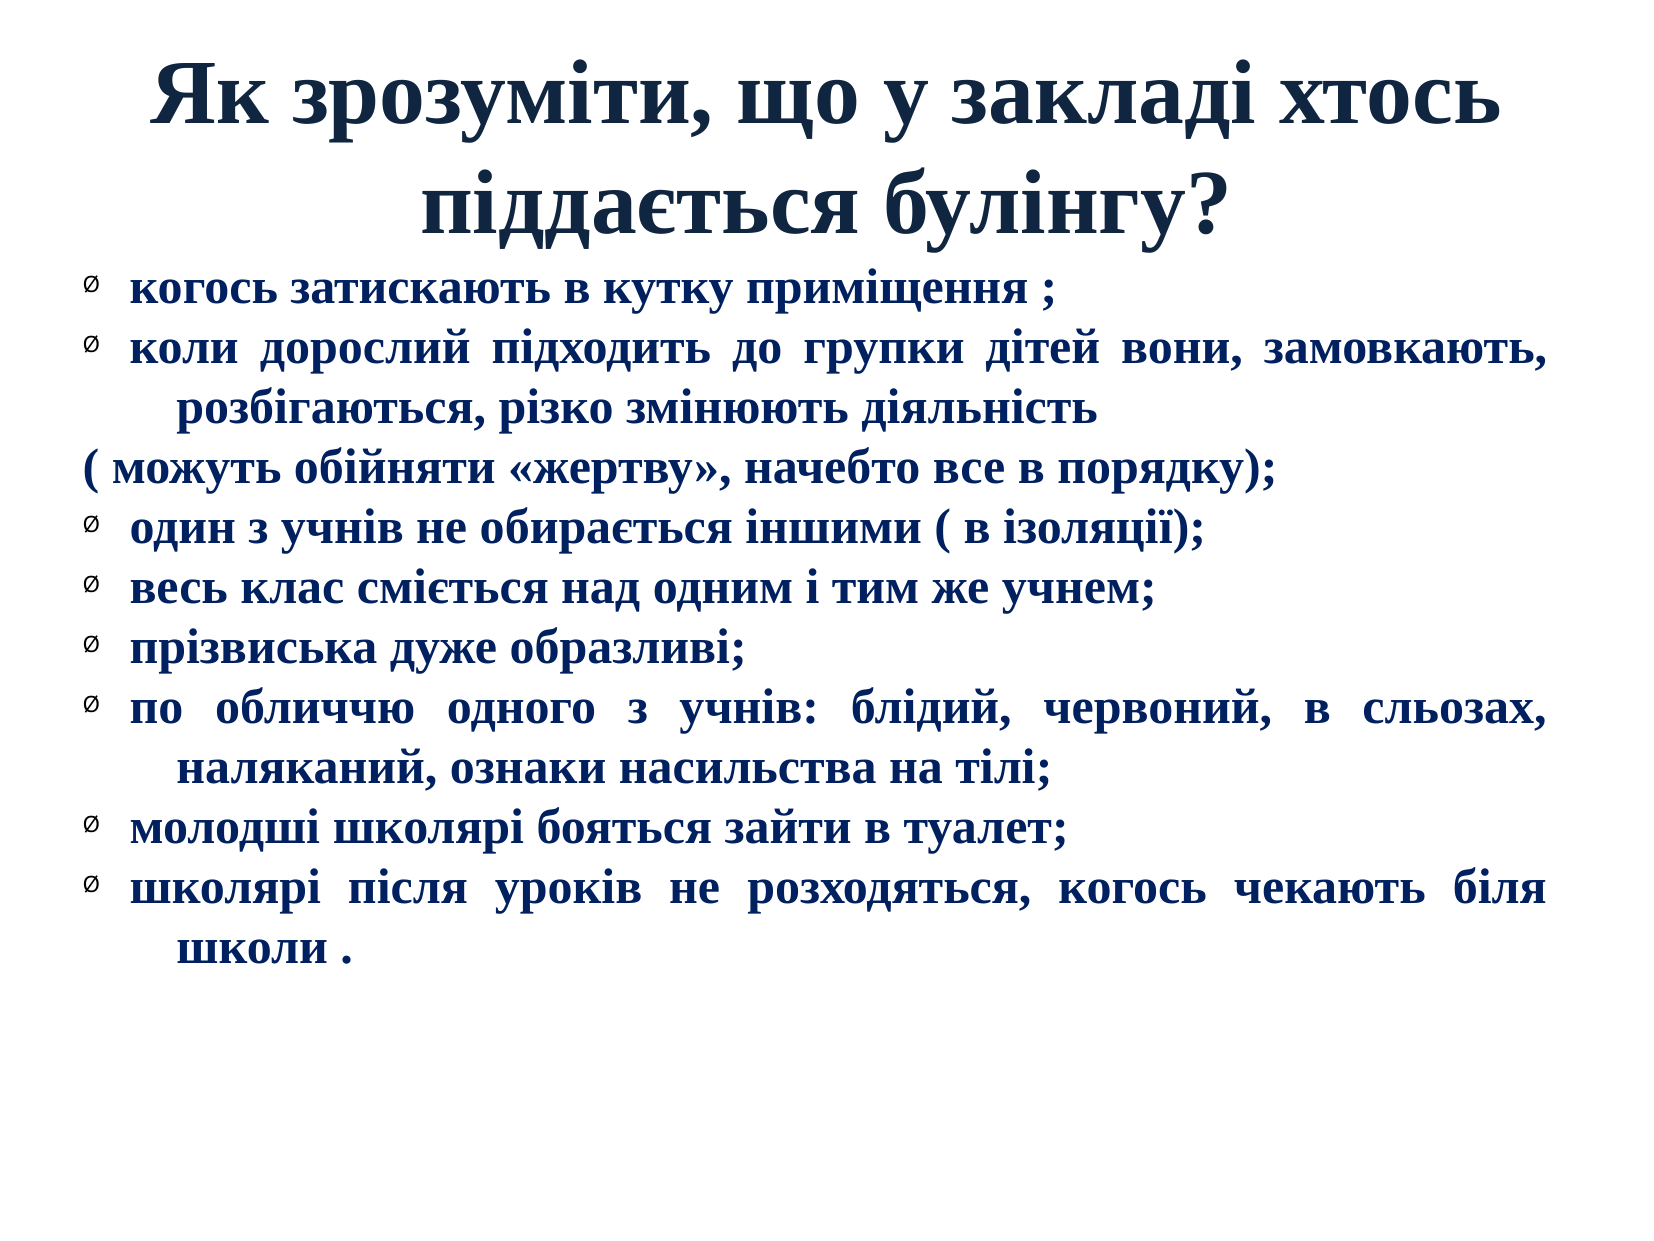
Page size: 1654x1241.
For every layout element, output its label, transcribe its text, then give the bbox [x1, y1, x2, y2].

title Як зрозуміти, що у закладі хтось піддається булінгу? [123, 29, 1530, 253]
subtitle когось затискають в кутку приміщення ; коли дорослий підходить до групки дітей вони, замовкають, розбігаються, різко змінюють діяльність ( можуть обійняти «жертву», начебто все в порядку); один з учнів не обирається іншими ( в ізоляції); весь клас сміється над одним і тим же учнем; прізвиська дуже образливі; по обличчю одного з учнів: блідий, червоний, в сльозах, наляканий, ознаки насильства на тілі; молодші школярі бояться зайти в туалет; школярі після уроків не розходяться, когось чекають біля школи . [82, 253, 1548, 1188]
